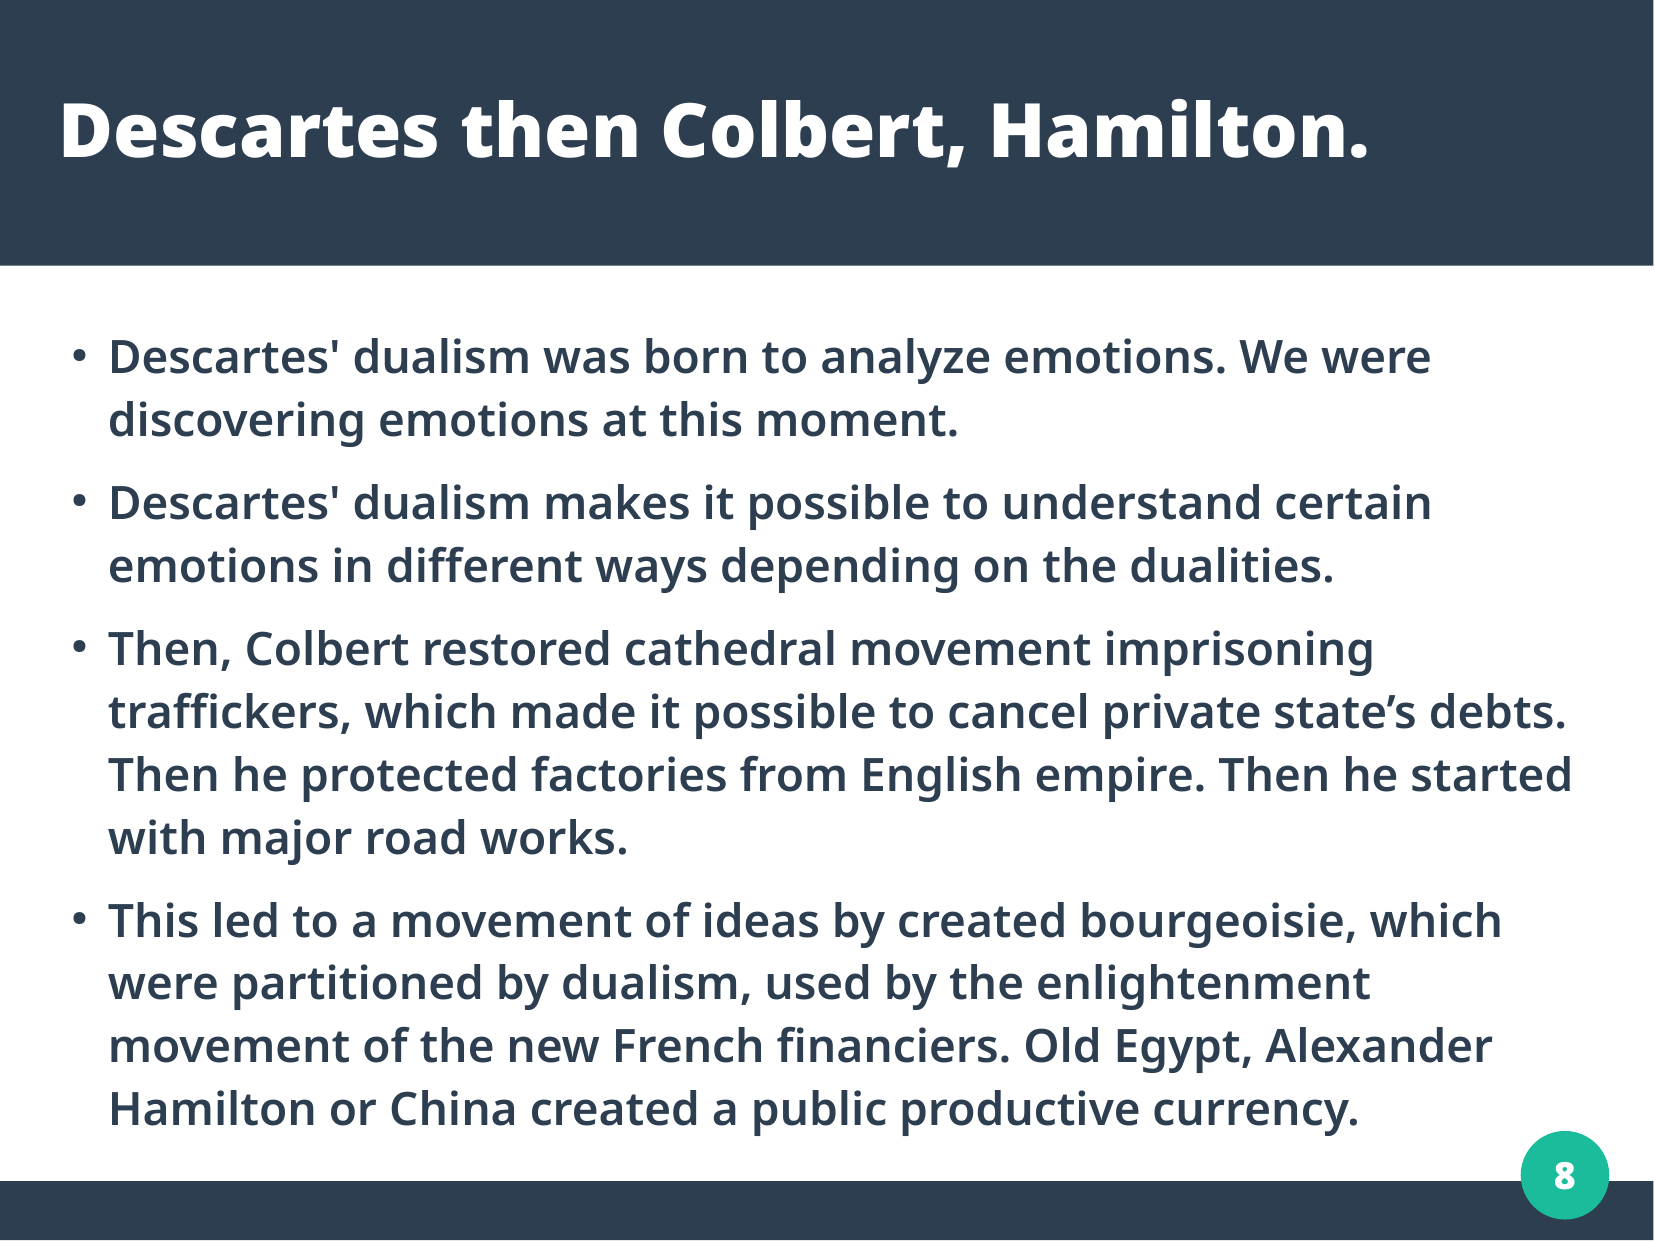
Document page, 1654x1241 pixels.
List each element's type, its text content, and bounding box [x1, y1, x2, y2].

title Descartes then Colbert, Hamilton. [59, 49, 1595, 207]
list Descartes' dualism was born to analyze emotions. We were discovering emotions at this moment. Descartes' dualism makes it possible to understand certain emotions in different ways depending on the dualities. Then, Colbert restored cathedral movement imprisoning traffickers, which made it possible to cancel private state’s debts. Then he protected factories from English empire. Then he started with major road works. This led to a movement of ideas by created bourgeoisie, which were partitioned by dualism, used by the enlightenment movement of the new French financiers. Old Egypt, Alexander Hamilton or China created a public productive currency. [59, 324, 1595, 1152]
